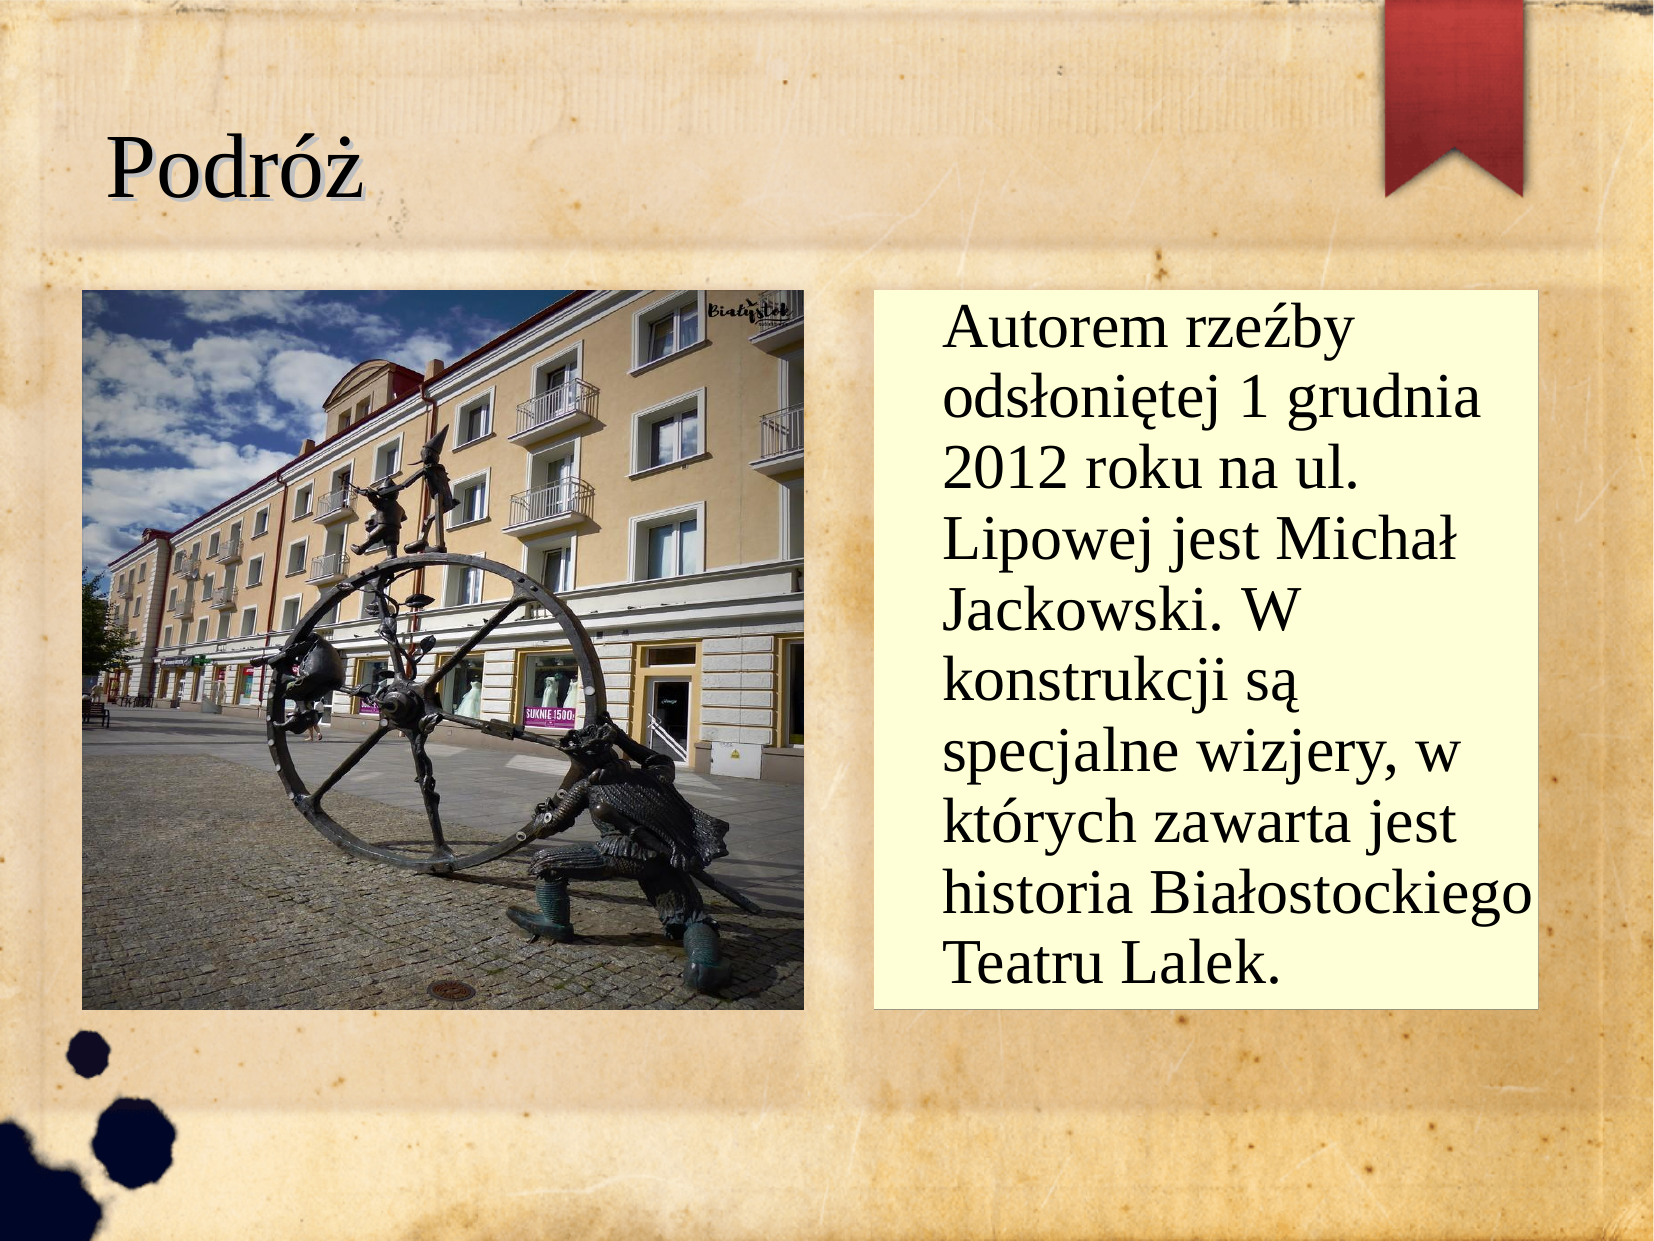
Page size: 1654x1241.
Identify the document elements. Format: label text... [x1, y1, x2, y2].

list Autorem rzeźby odsłoniętej 1 grudnia 2012 roku na ul. Lipowej jest Michał Jackowski. W konstrukcji są specjalne wizjery, w których zawarta jest historia Białostockiego Teatru Lalek. [874, 290, 1539, 1010]
title Podróż [82, 73, 1347, 260]
picture [0, 0, 1654, 1241]
